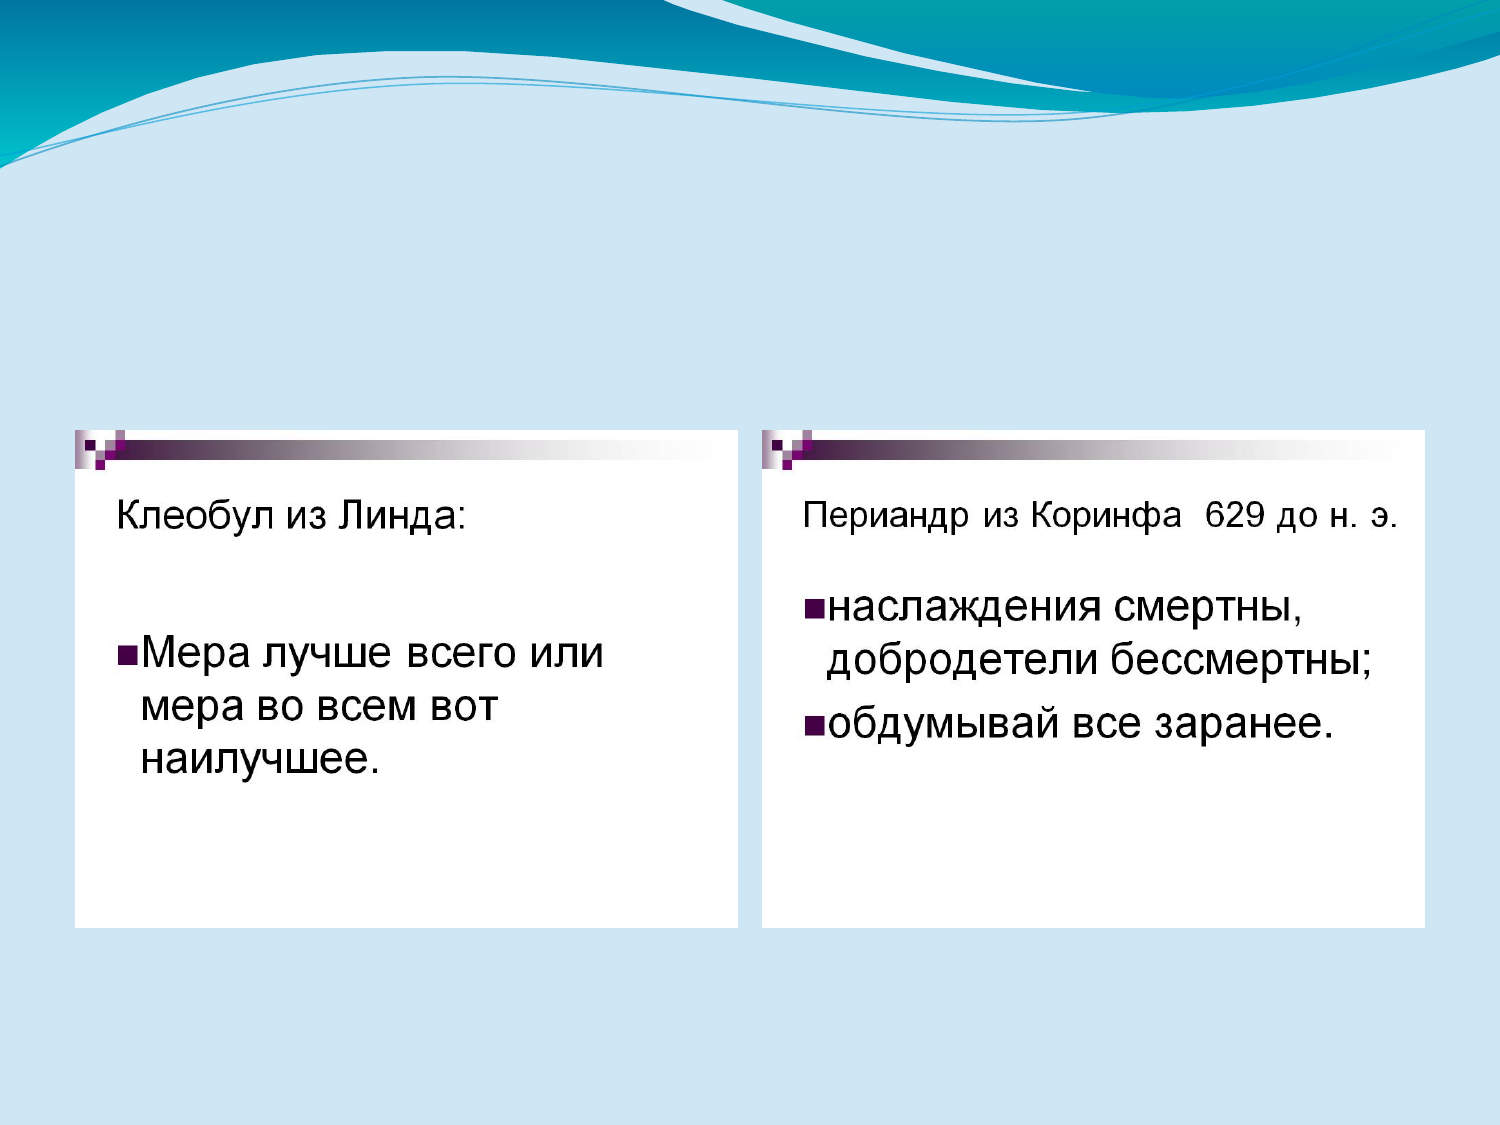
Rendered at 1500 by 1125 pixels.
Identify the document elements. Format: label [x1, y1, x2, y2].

title [75, 115, 1425, 303]
picture [762, 430, 1425, 928]
picture [75, 430, 738, 928]
